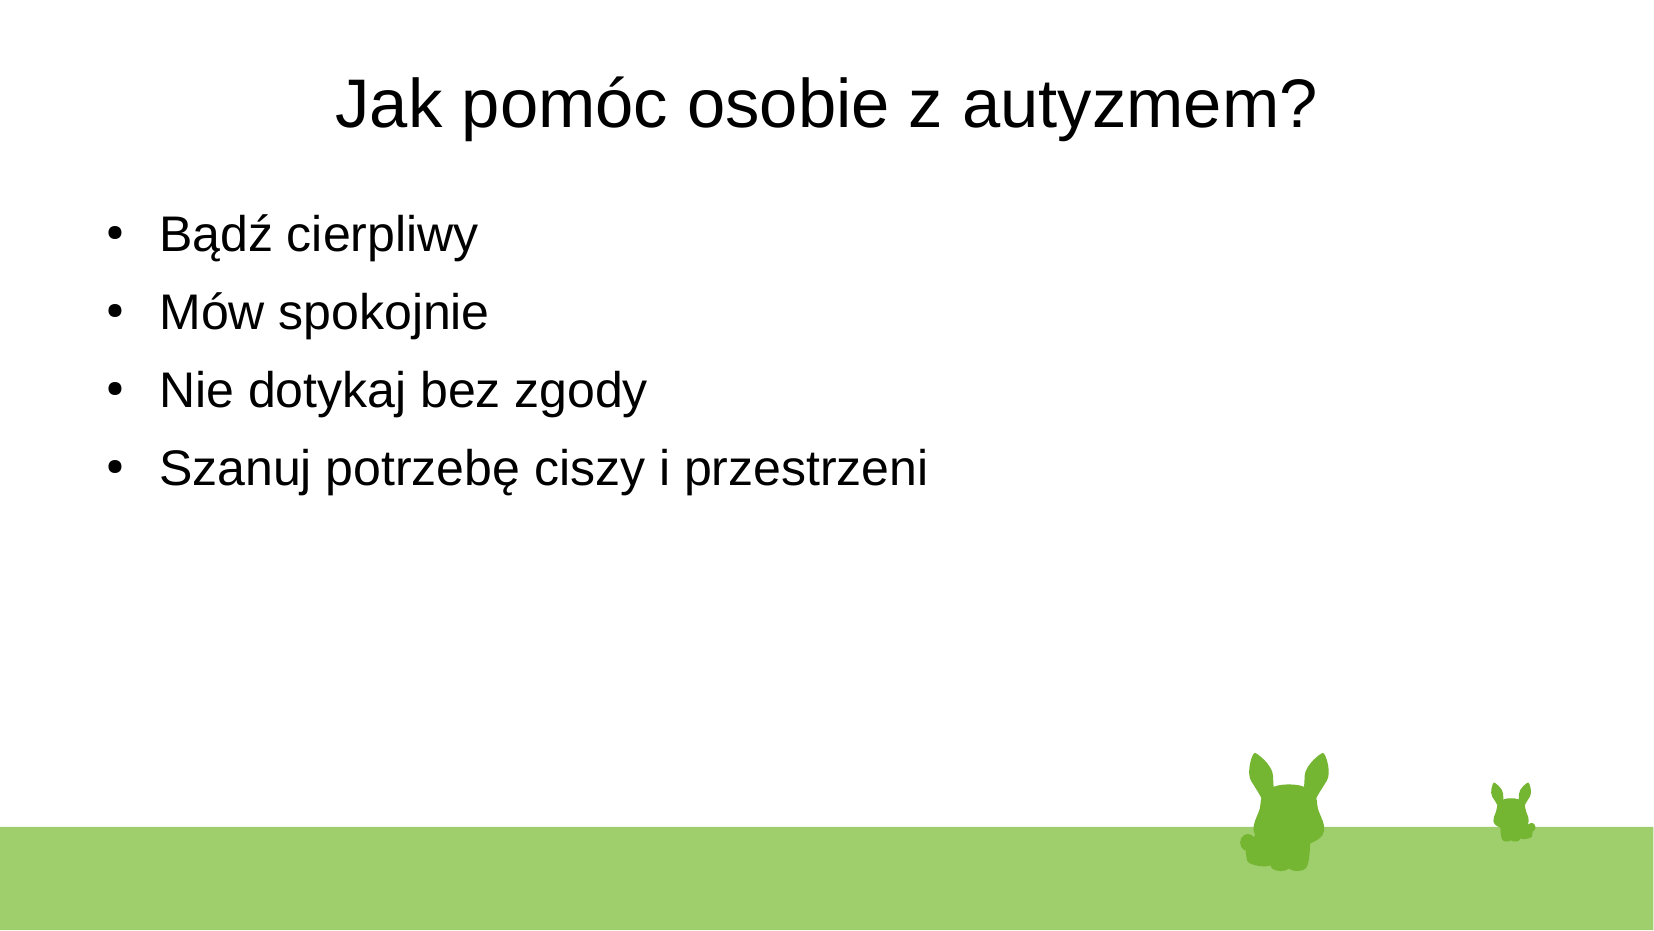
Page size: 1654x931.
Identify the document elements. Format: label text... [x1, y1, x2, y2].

title Jak pomóc osobie z autyzmem? [88, 29, 1565, 178]
list Bądź cierpliwy Mów spokojnie Nie dotykaj bez zgody Szanuj potrzebę ciszy i przestrzeni [88, 206, 1565, 739]
